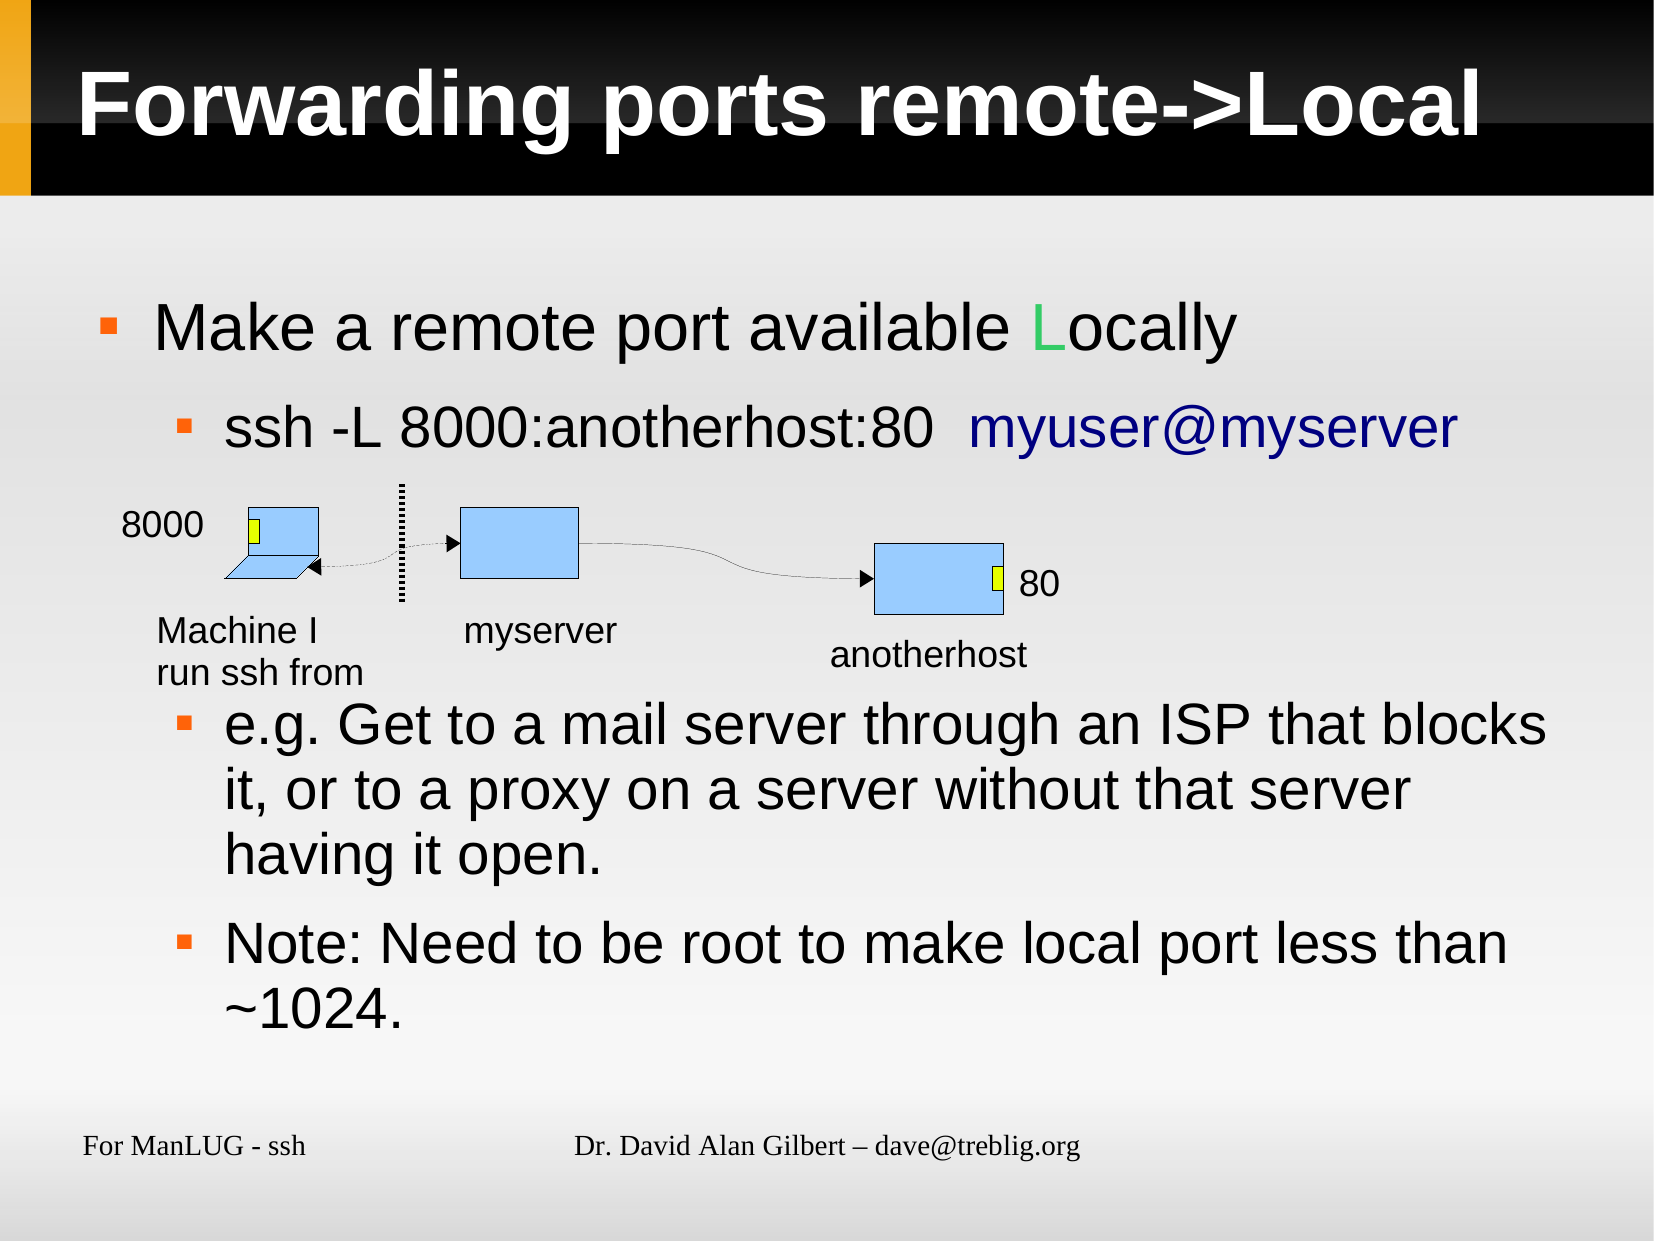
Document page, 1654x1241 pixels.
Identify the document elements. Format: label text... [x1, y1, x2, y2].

text_box [460, 507, 579, 579]
text_box 80 [1003, 555, 1087, 612]
text_box [224, 507, 319, 579]
picture [0, 0, 1654, 1241]
text_box [874, 543, 1004, 615]
list Make a remote port available Locally ssh -L 8000:anotherhost:80 myuser@myserver e.g. Get to a mail server through an ISP that blocks it, or to a proxy on a server without that server having it open. Note: Need to be root to make local port less than ~1024. [82, 290, 1571, 1139]
title Forwarding ports remote->Local [76, 0, 1565, 208]
text_box 8000 [106, 496, 237, 553]
text_box myserver [448, 602, 650, 660]
text_box Machine I run ssh from [141, 602, 402, 702]
text_box anotherhost [814, 625, 1052, 683]
